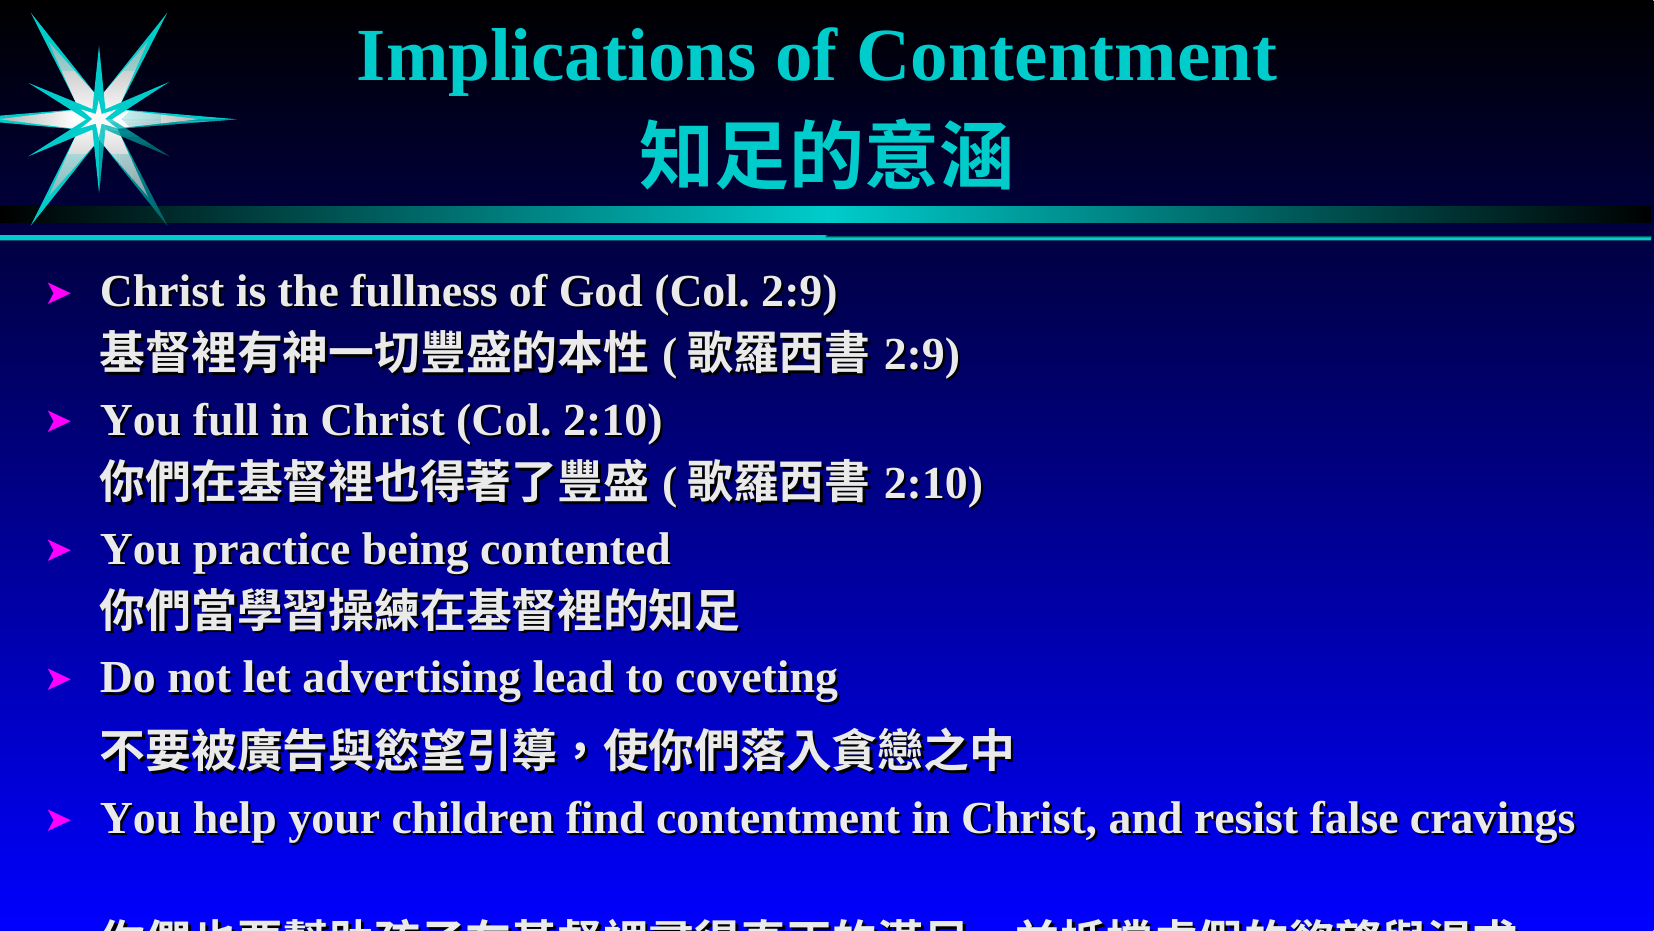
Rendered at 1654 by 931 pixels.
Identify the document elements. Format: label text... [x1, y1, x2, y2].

title Implications of Contentment 知足的意涵 [124, 13, 1530, 205]
list Christ is the fullness of God (Col. 2:9) 基督裡有神一切豐盛的本性(歌羅西書2:9) You full in Christ (Col. 2:10) 你們在基督裡也得著了豐盛(歌羅西書2:10) You practice being contented 你們當學習操練在基督裡的知足 Do not let advertising lead to coveting 不要被廣告與慾望引導，使你們落入貪戀之中 You help your children find contentment in Christ, and resist false cravings 你們也要幫助孩子在基督裡尋得真正的滿足，並抵擋虛假的慾望與渴求 [43, 265, 1609, 929]
